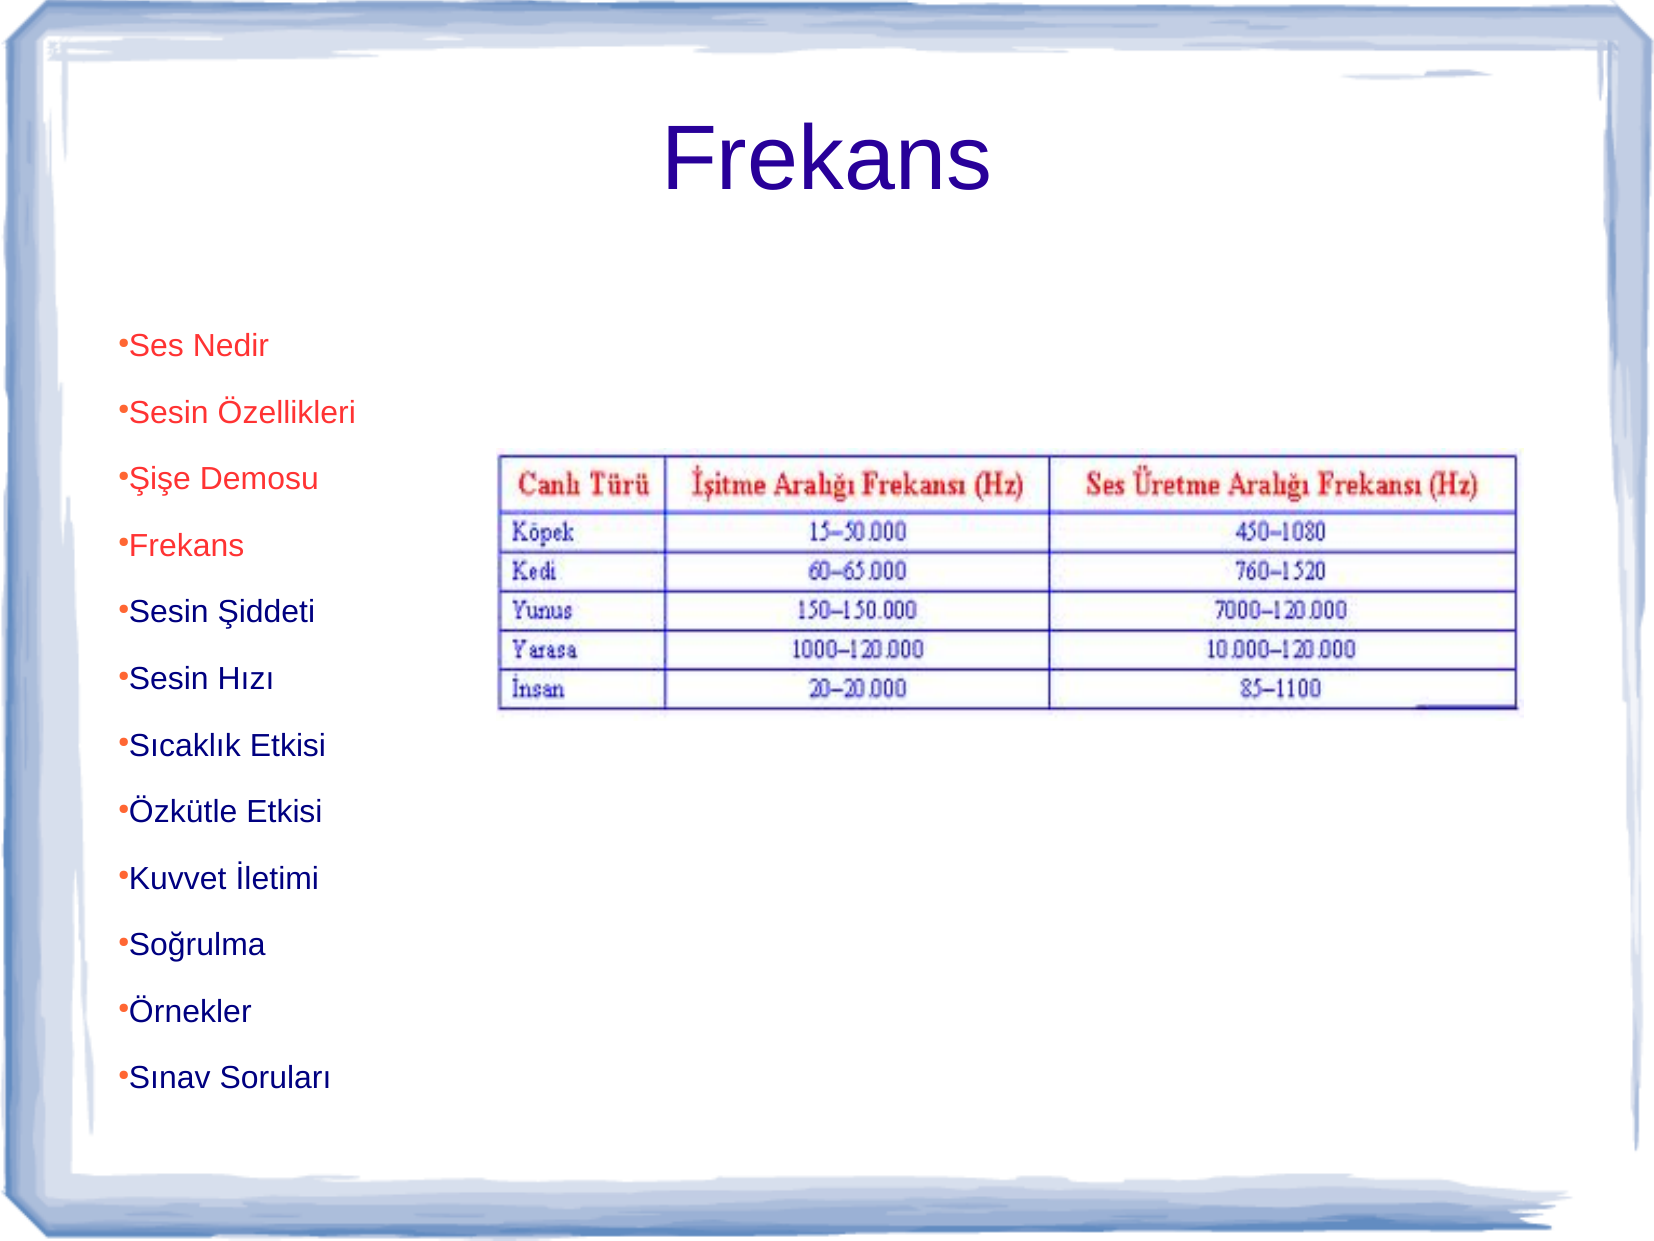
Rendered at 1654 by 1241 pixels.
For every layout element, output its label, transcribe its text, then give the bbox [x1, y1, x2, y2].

picture [496, 448, 1524, 721]
list Ses Nedir Sesin Özellikleri Şişe Demosu Frekans Sesin Şiddeti Sesin Hızı Sıcaklık Etkisi Özkütle Etkisi Kuvvet İletimi Soğrulma Örnekler Sınav Soruları [118, 324, 438, 1097]
title Frekans [82, 49, 1571, 257]
